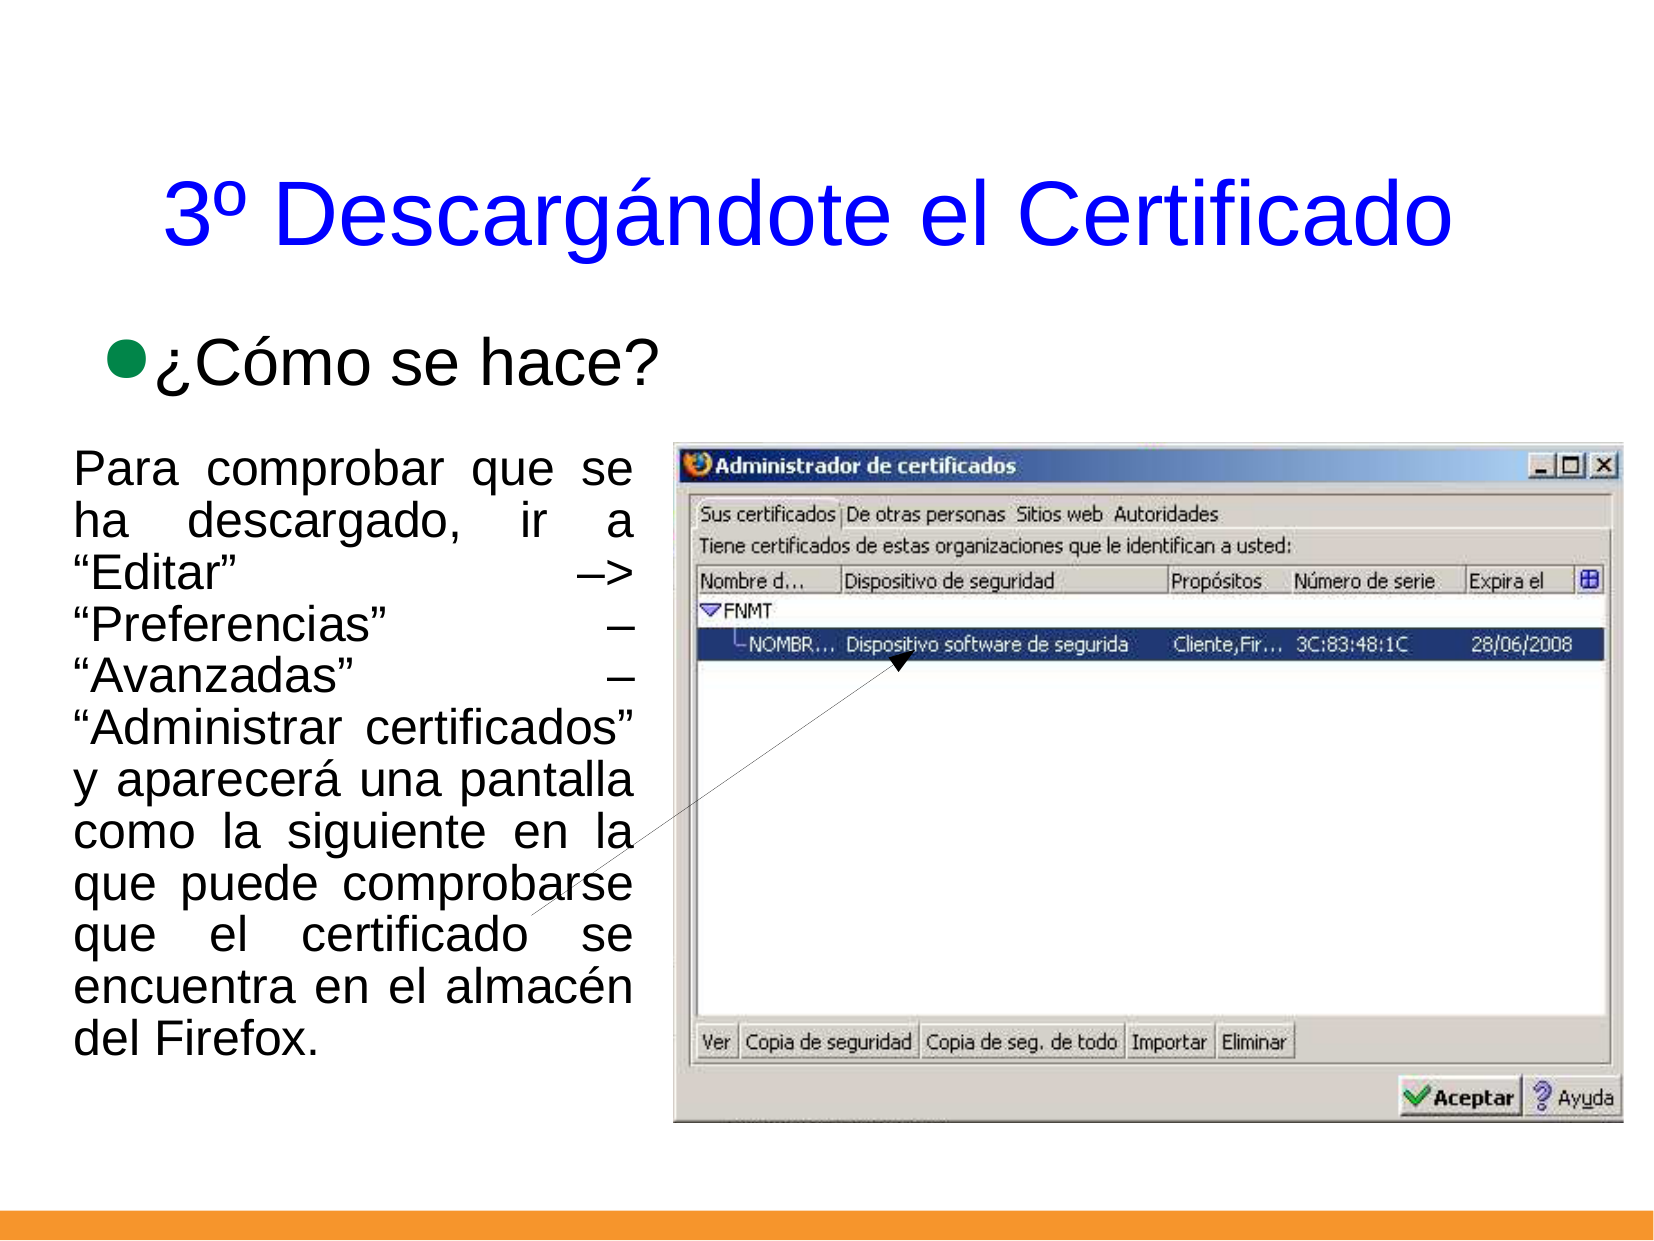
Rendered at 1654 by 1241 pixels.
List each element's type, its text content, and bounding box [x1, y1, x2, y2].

text_box Para comprobar que se ha descargado, ir a “Editar” –> “Preferencias” – “Avanzadas” – “Administrar certificados” y aparecerá una pantalla como la siguiente en la que puede comprobarse que el certificado se encuentra en el almacén del Firefox. [59, 437, 650, 1125]
title 3º Descargándote el Certificado [65, 161, 1554, 266]
picture [673, 442, 1624, 1123]
list ¿Cómo se hace? [82, 324, 739, 414]
